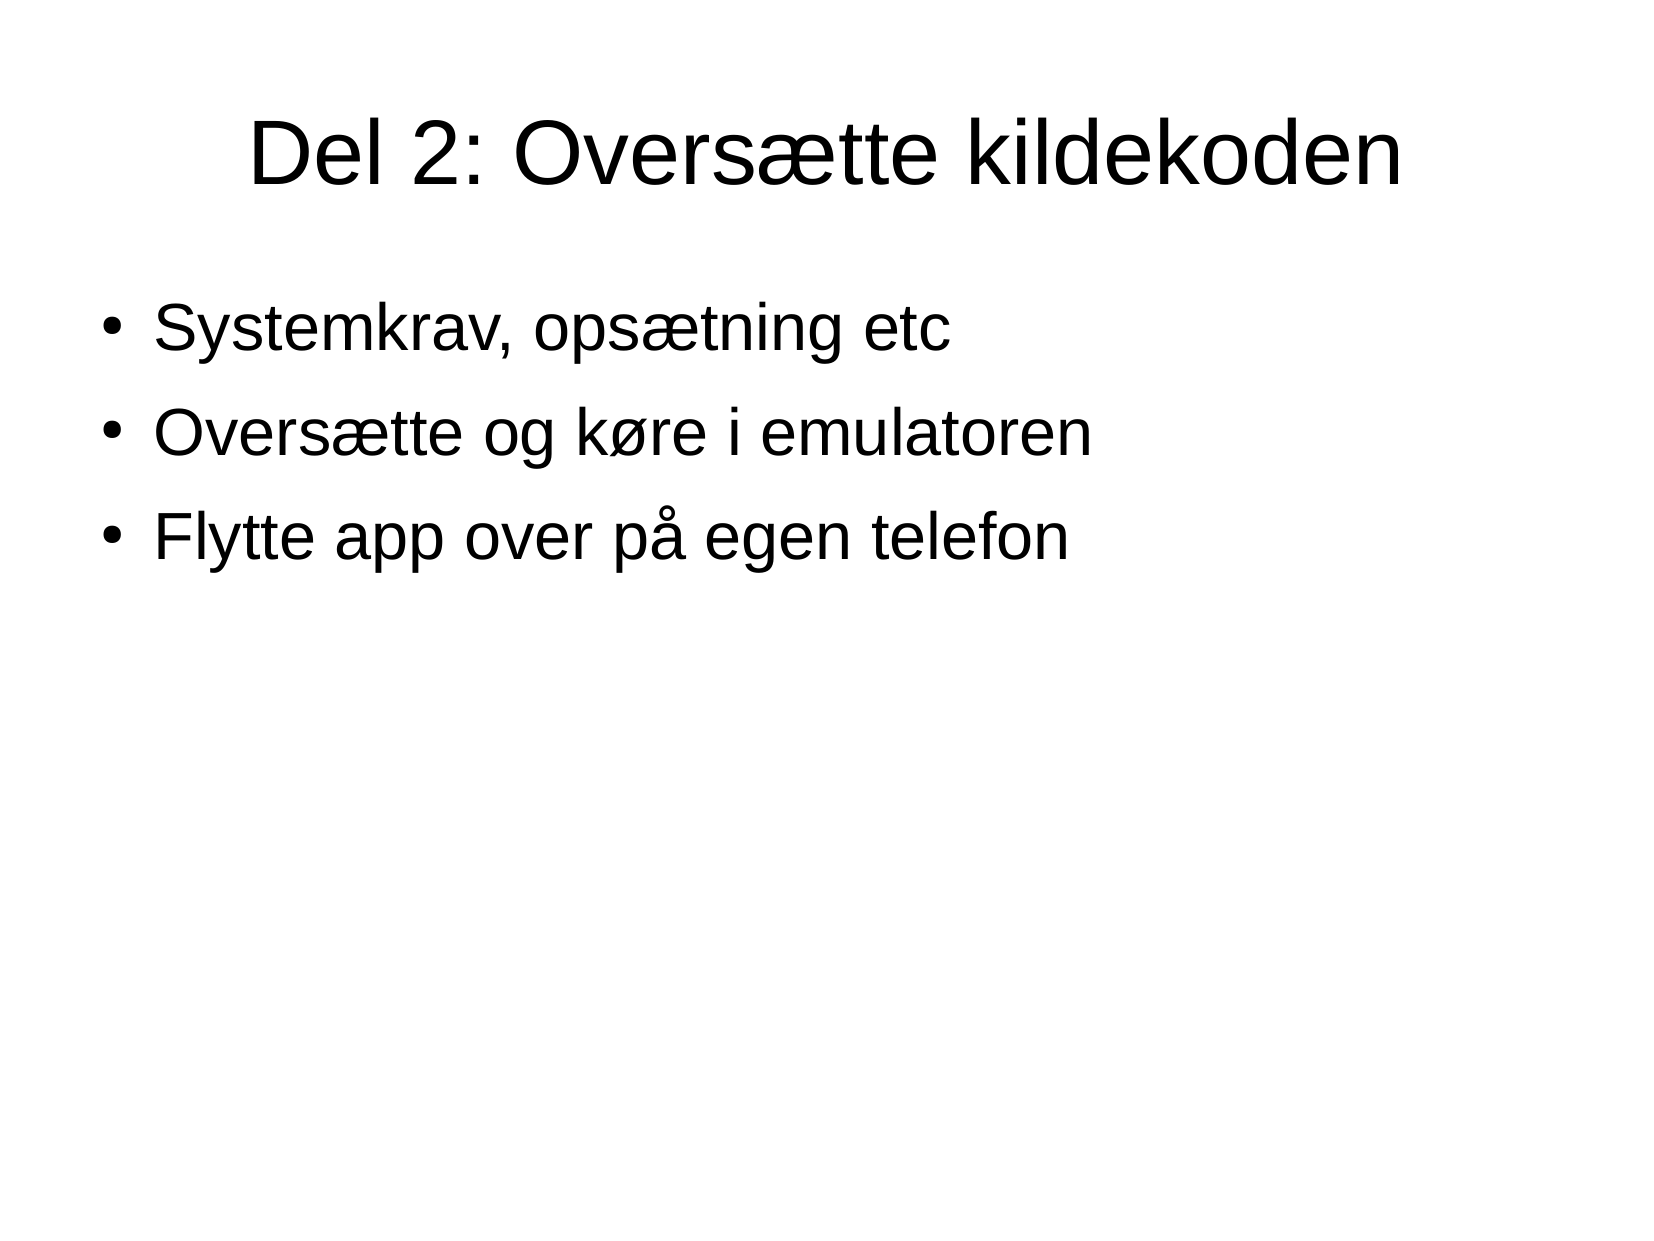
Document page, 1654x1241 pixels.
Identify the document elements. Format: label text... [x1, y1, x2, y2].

title Del 2: Oversætte kildekoden [82, 49, 1571, 257]
list Systemkrav, opsætning etc Oversætte og køre i emulatoren Flytte app over på egen telefon [82, 290, 1571, 1109]
